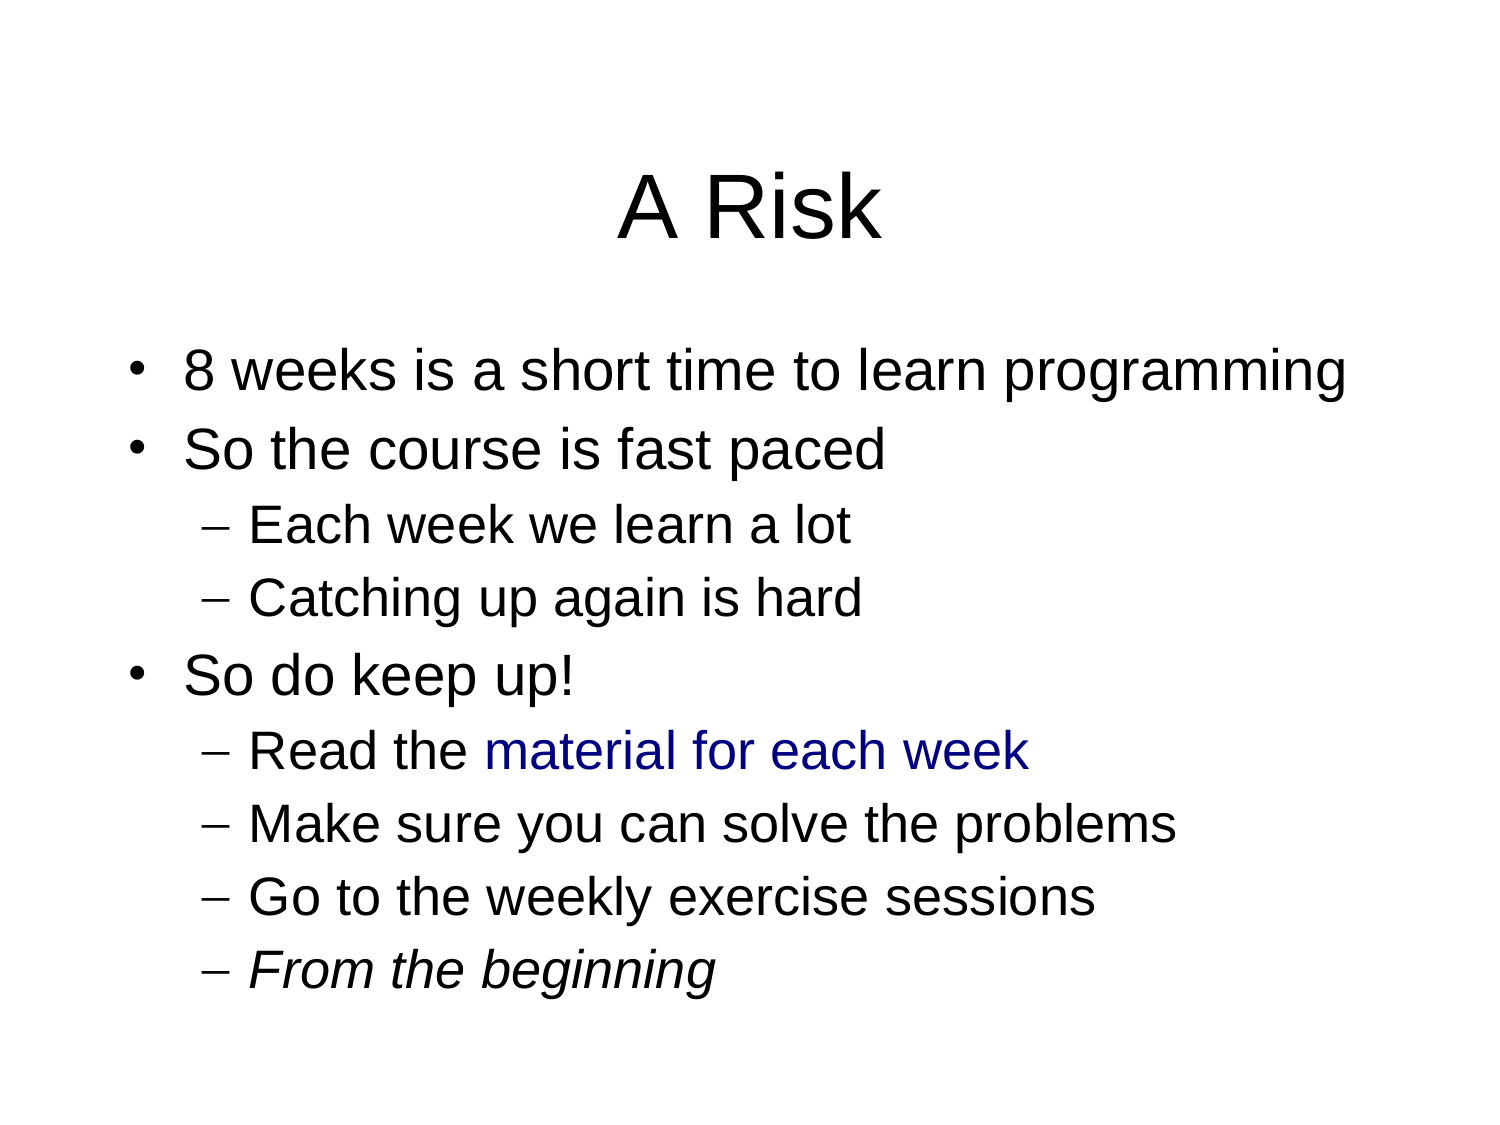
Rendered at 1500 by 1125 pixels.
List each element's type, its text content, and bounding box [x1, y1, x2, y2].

title A Risk [112, 107, 1388, 296]
list 8 weeks is a short time to learn programming So the course is fast paced Each week we learn a lot Catching up again is hard So do keep up! Read the material for each week Make sure you can solve the problems Go to the weekly exercise sessions From the beginning [112, 332, 1388, 1125]
